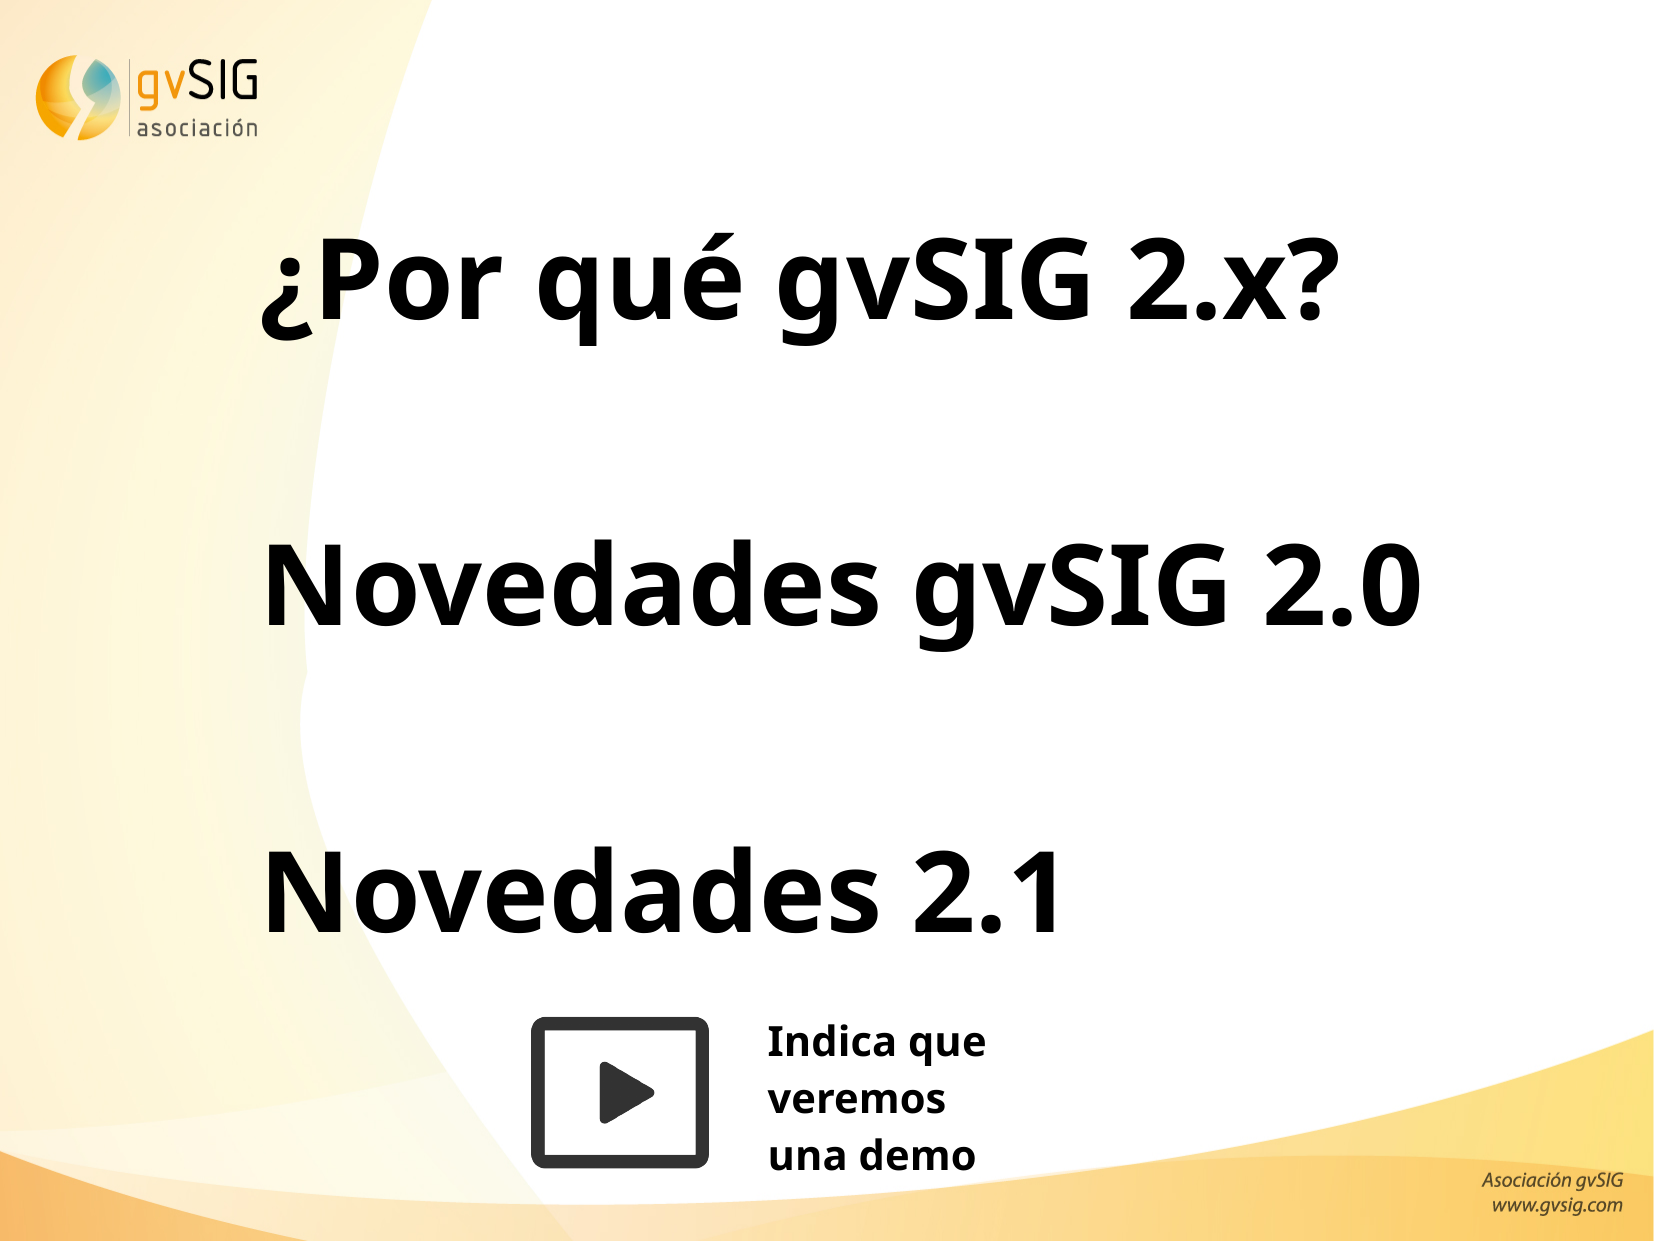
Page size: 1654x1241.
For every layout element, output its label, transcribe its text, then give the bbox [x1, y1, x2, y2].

title ¿Por qué gvSIG 2.x? Novedades gvSIG 2.0 Novedades 2.1 [259, 265, 1477, 899]
text_box Indica que veremos una demo [767, 1026, 994, 1168]
picture [0, 0, 1654, 1241]
